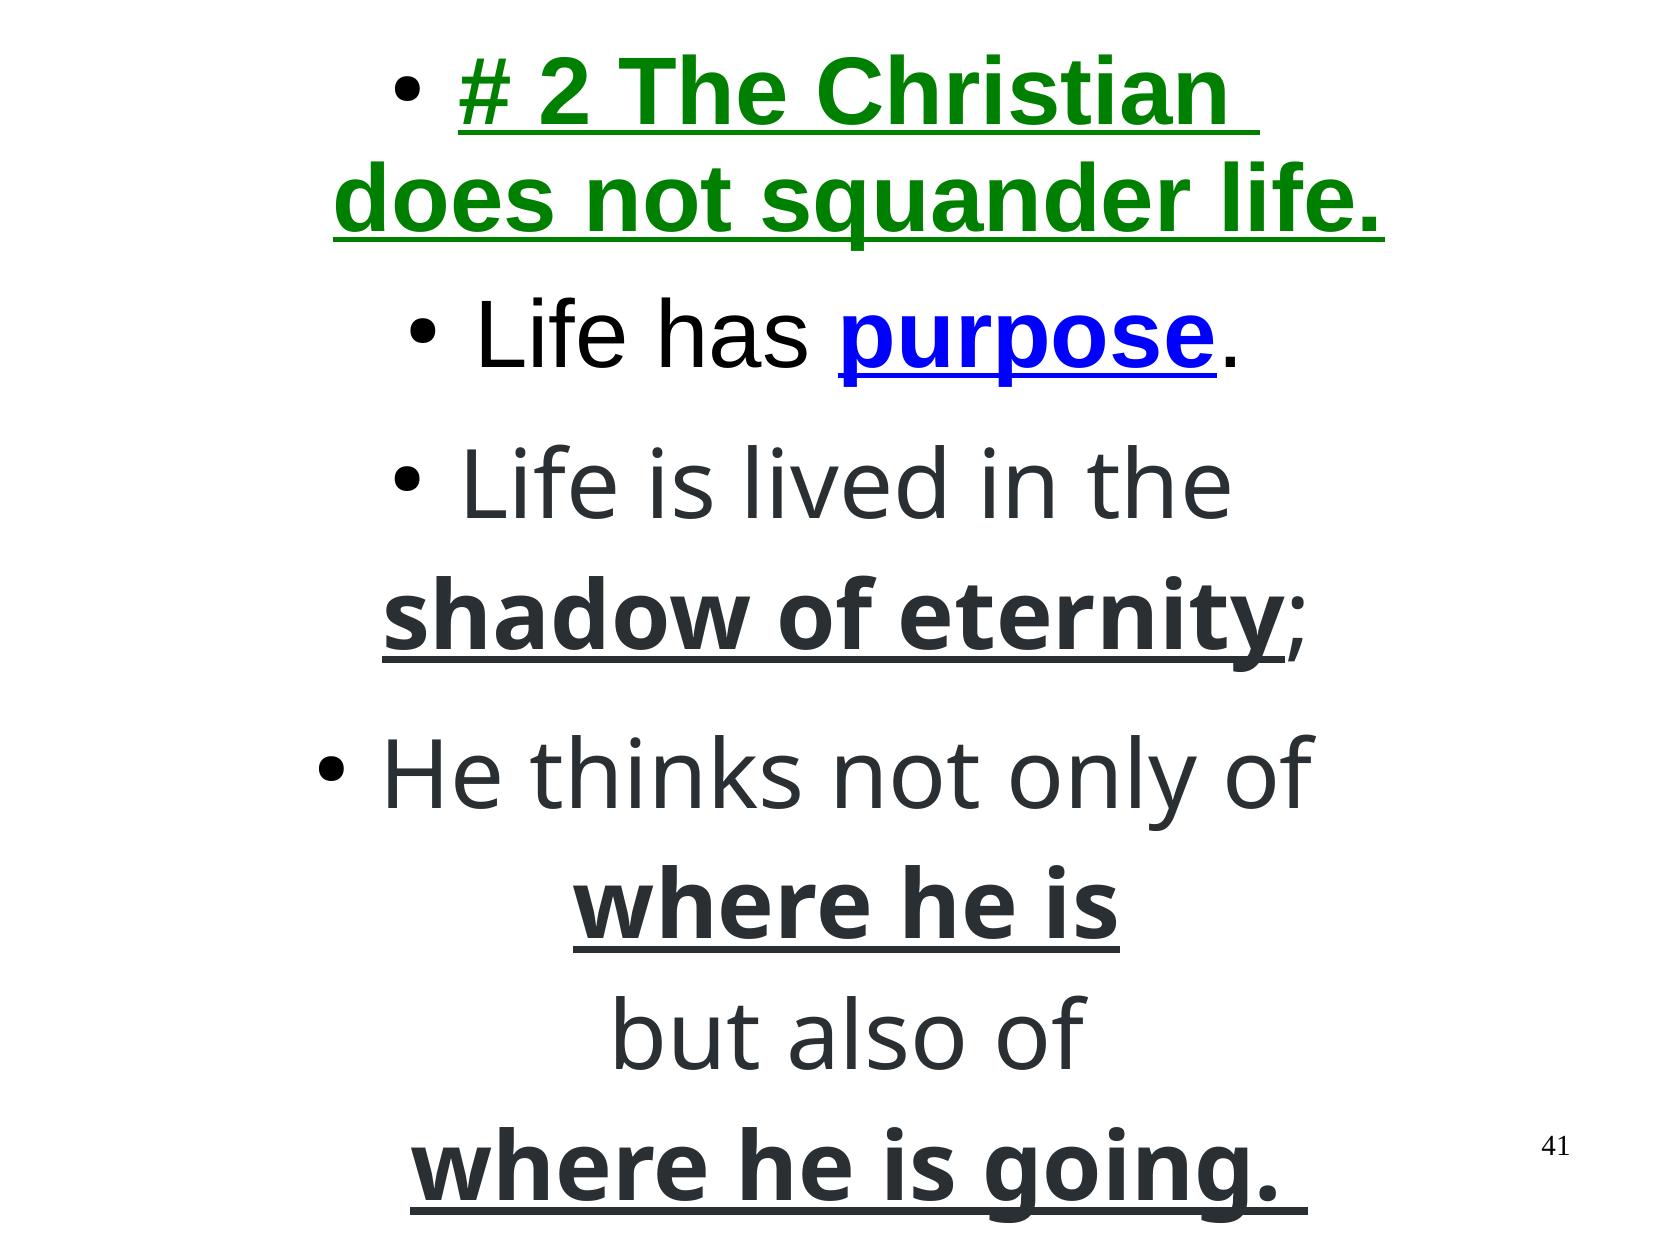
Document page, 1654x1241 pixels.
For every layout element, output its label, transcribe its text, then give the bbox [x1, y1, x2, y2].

list # 2 The Christian does not squander life. Life has purpose. Life is lived in the shadow of eternity; He thinks not only of where he is but also of where he is going. [37, 37, 1613, 1238]
